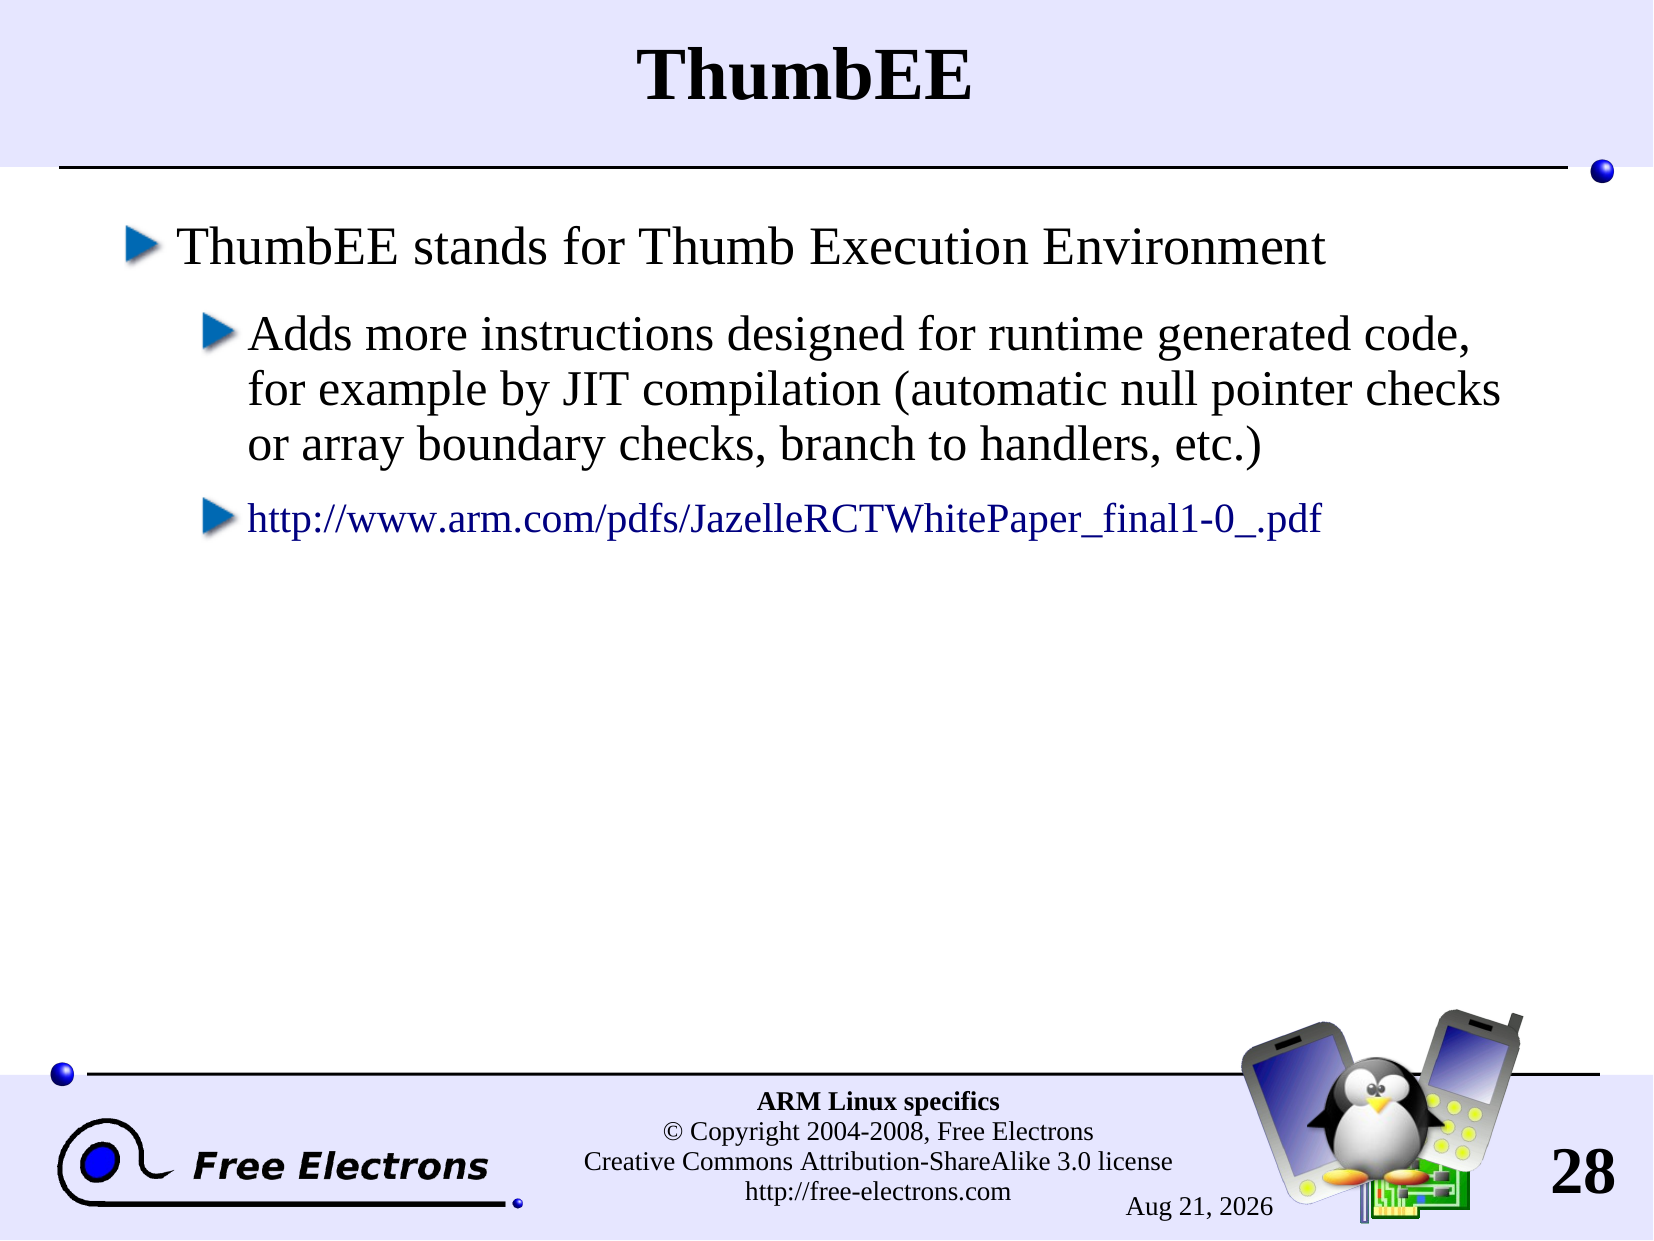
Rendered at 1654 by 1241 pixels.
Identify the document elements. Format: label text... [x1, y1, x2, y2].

list ThumbEE stands for Thumb Execution Environment Adds more instructions designed for runtime generated code, for example by JIT compilation (automatic null pointer checks or array boundary checks, branch to handlers, etc.) http://www.arm.com/pdfs/JazelleRCTWhitePaper_final1-0_.pdf [105, 216, 1518, 1066]
title ThumbEE [60, 25, 1551, 124]
picture [1231, 1007, 1538, 1241]
picture [50, 1107, 527, 1216]
